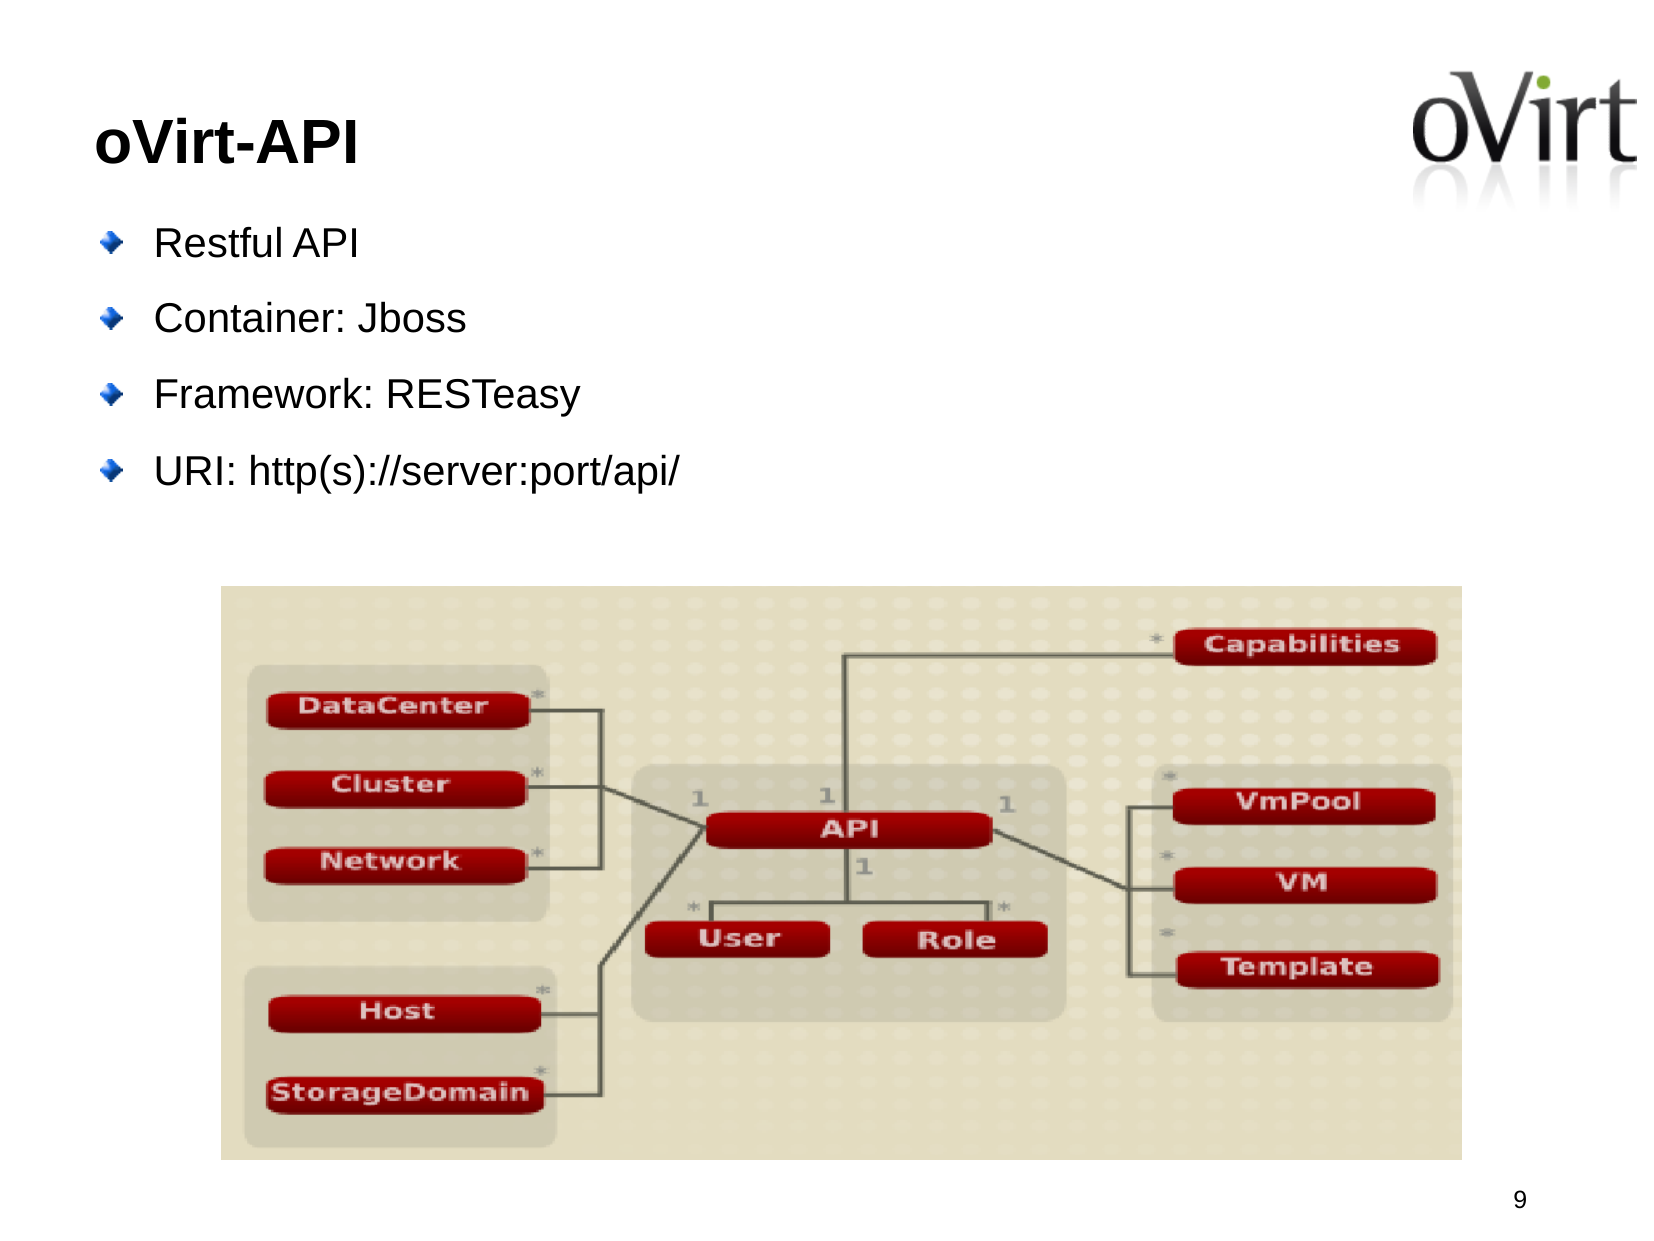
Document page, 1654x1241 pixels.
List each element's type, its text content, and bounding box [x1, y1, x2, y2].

picture [1413, 63, 1637, 212]
picture [221, 586, 1462, 1160]
title oVirt-API [94, 75, 1250, 209]
list Restful API Container: Jboss Framework: RESTeasy URI: http(s)://server:port/api/ [82, 219, 1571, 1038]
